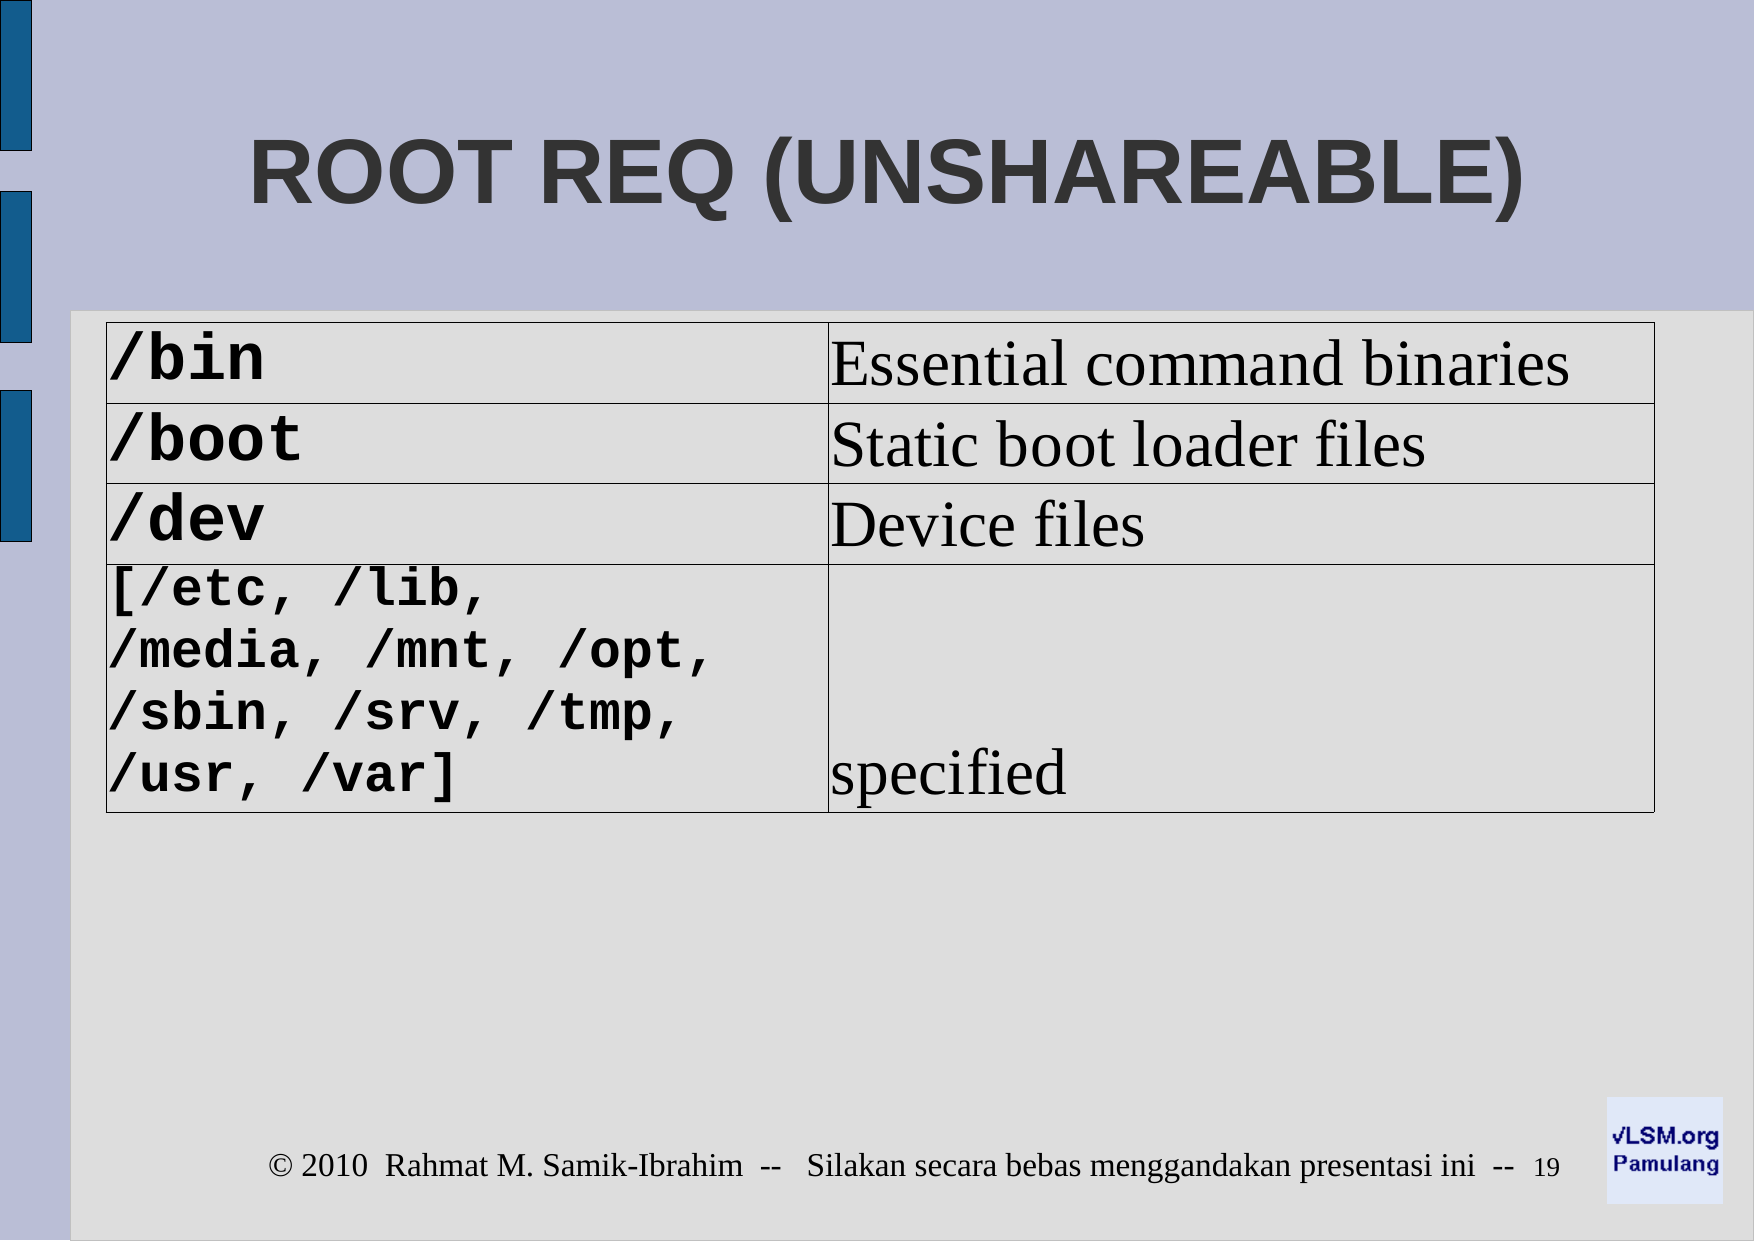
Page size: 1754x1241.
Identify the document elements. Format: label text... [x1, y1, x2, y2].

chart [105, 322, 1754, 1129]
picture [1607, 1129, 1723, 1204]
title ROOT REQ (UNSHAREABLE) [77, 99, 1700, 244]
